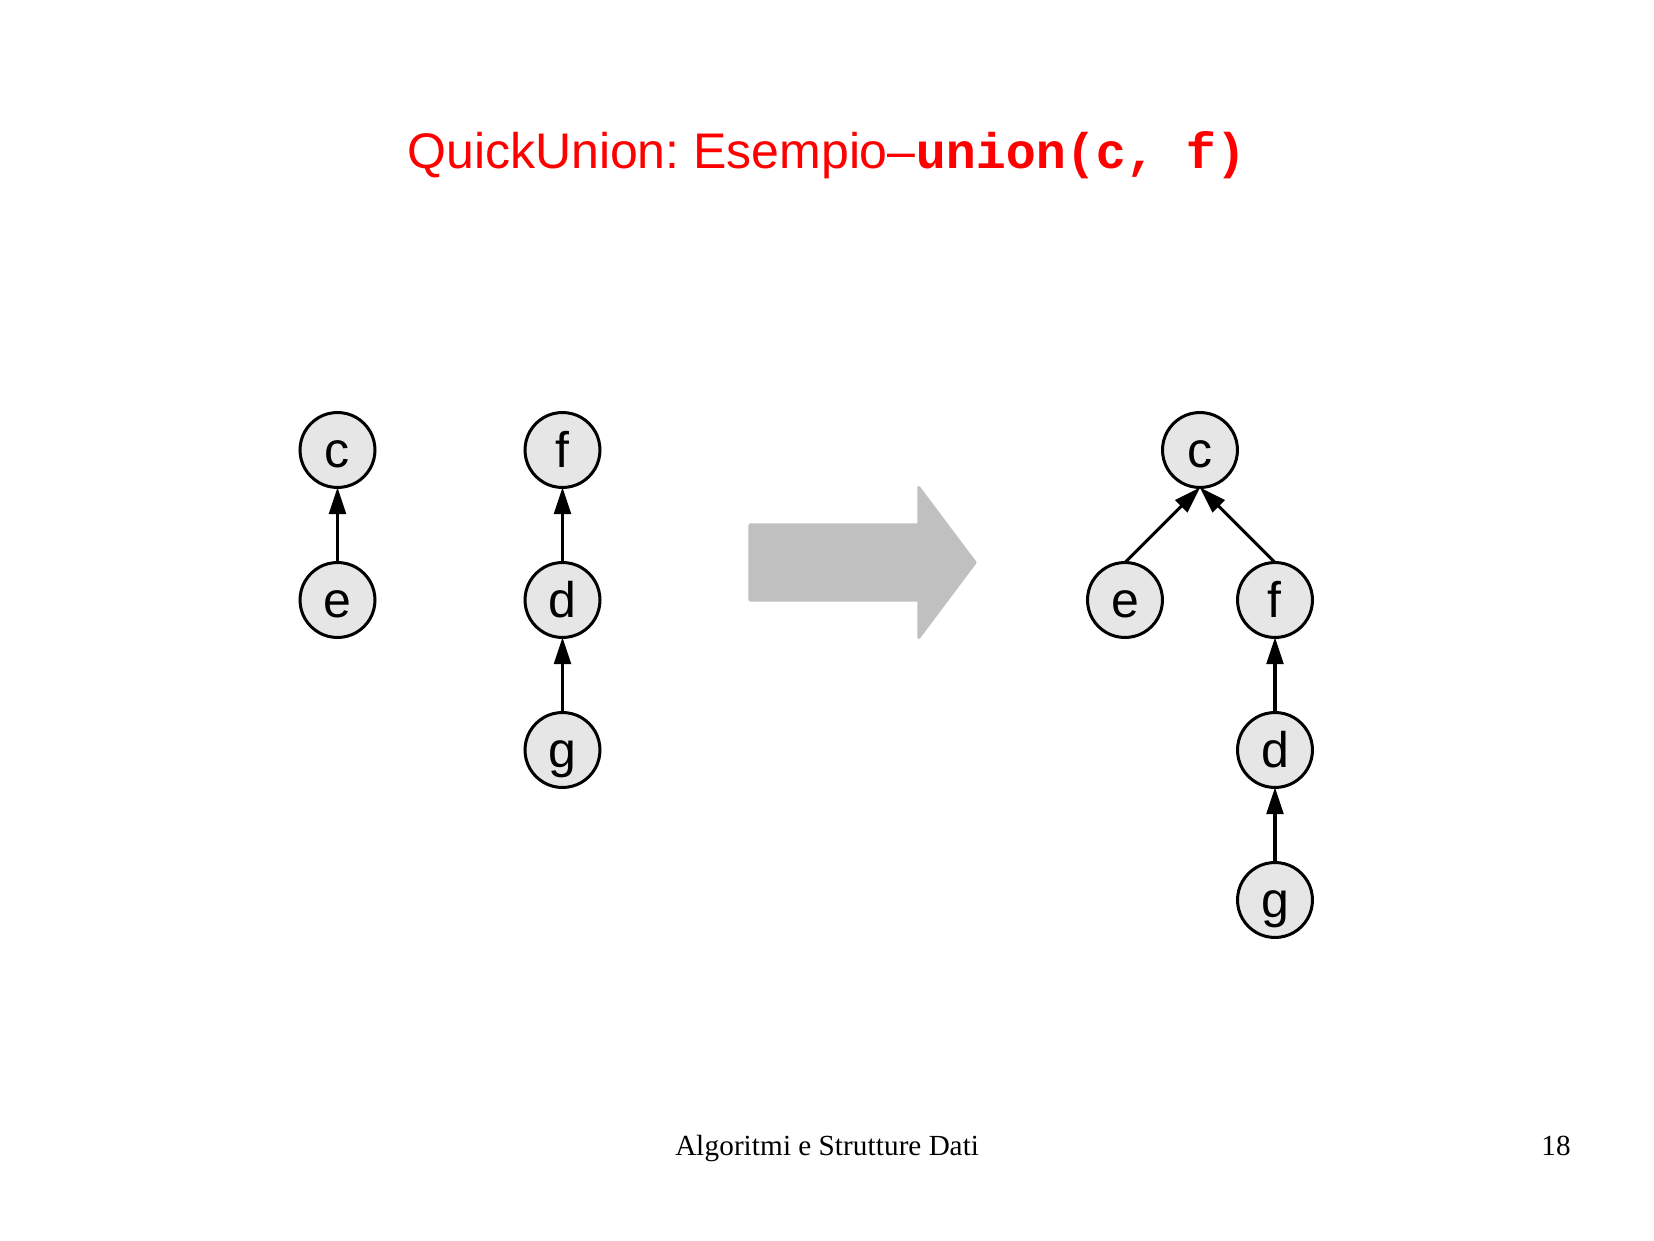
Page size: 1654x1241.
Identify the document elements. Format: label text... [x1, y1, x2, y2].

text_box c [1162, 412, 1238, 488]
text_box f [1237, 562, 1313, 638]
text_box c [300, 412, 376, 488]
text_box [750, 487, 976, 638]
text_box e [1087, 562, 1163, 638]
title QuickUnion: Esempio–union(c, f) [82, 49, 1571, 257]
text_box d [1237, 712, 1313, 788]
text_box d [525, 562, 601, 638]
text_box e [300, 562, 376, 638]
text_box g [525, 712, 601, 788]
text_box f [525, 412, 601, 488]
text_box g [1237, 862, 1313, 938]
